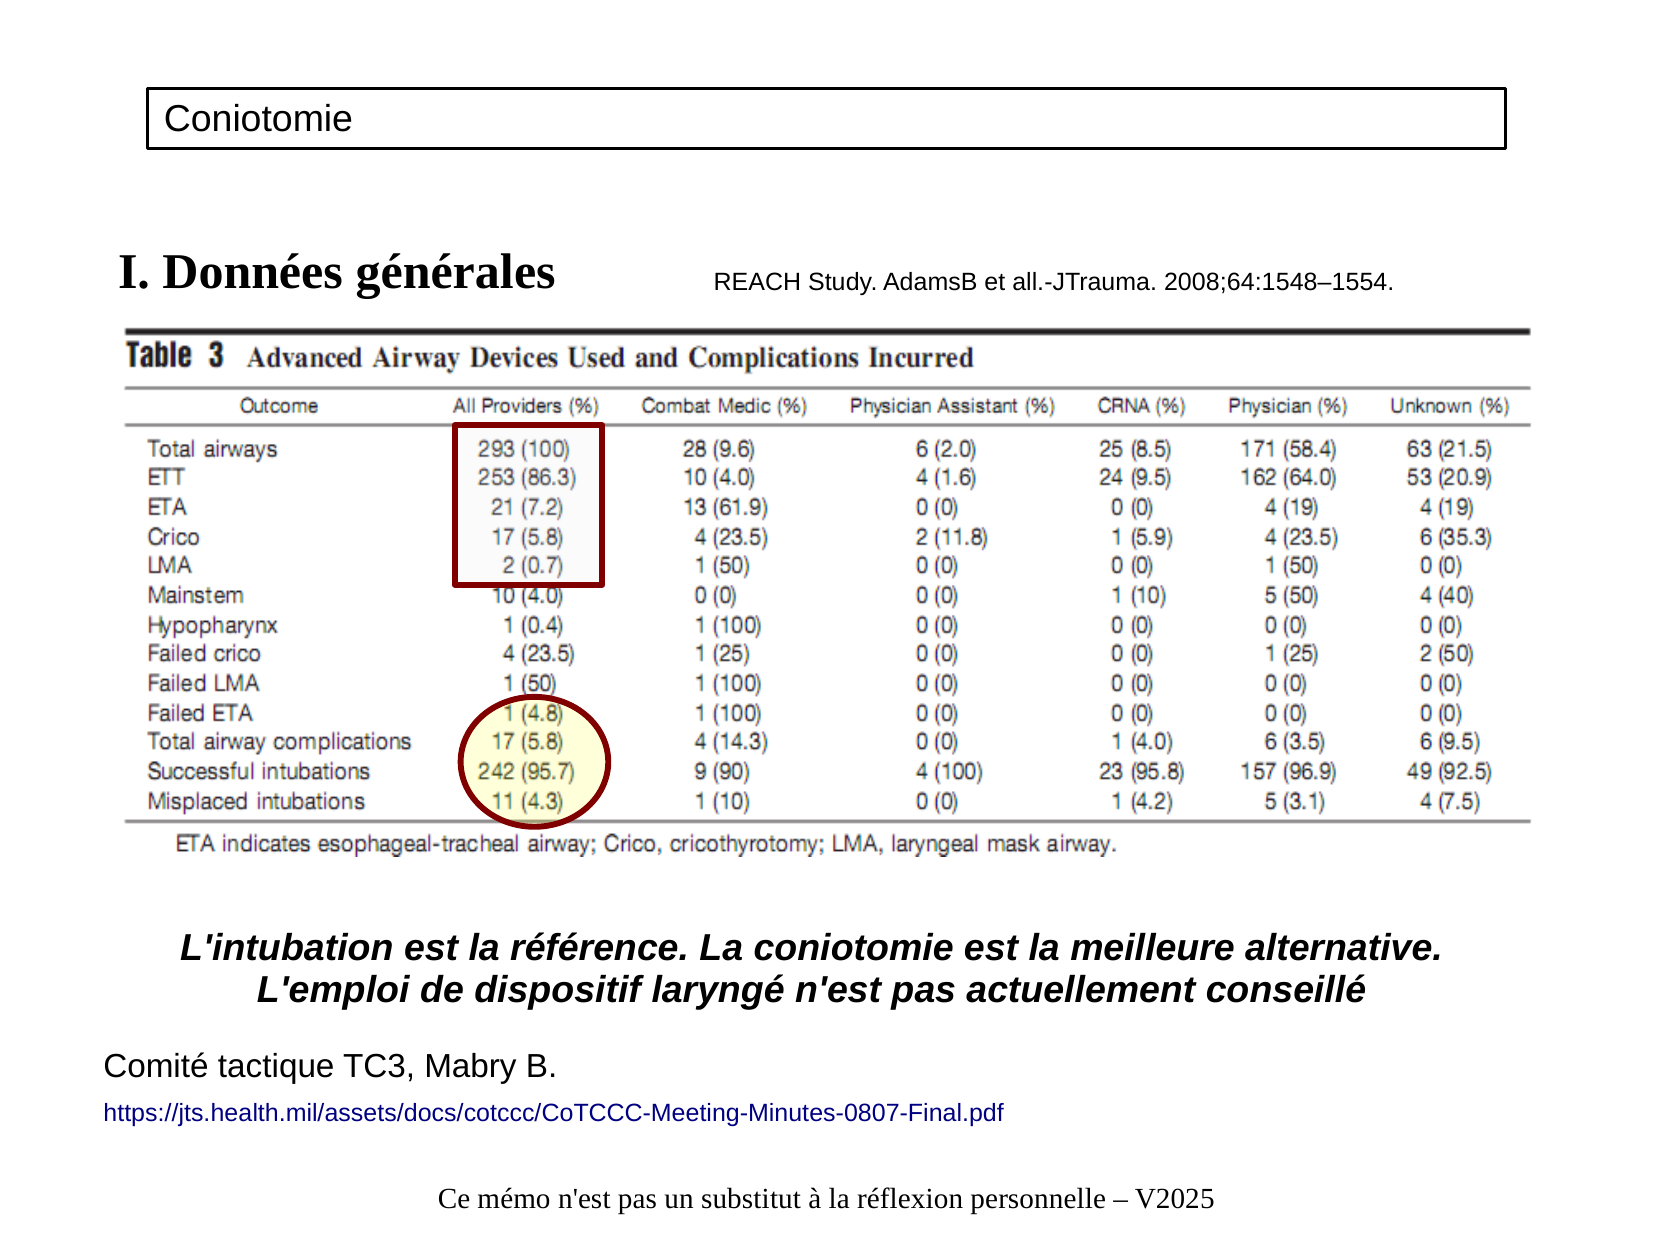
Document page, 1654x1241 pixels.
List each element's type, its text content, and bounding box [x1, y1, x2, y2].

picture [118, 325, 1536, 857]
text_box I. Données générales [103, 236, 1518, 308]
text_box [454, 425, 603, 585]
text_box Coniotomie [147, 88, 1506, 149]
text_box [460, 696, 609, 827]
text_box Ce mémo n'est pas un substitut à la réflexion personnelle – V2025 [0, 1175, 1654, 1233]
text_box L'intubation est la référence. La coniotomie est la meilleure alternative. L'emploi de dispositif laryngé n'est pas actuellement conseillé Comité tactique TC3, Mabry B. https://jts.health.mil/assets/docs/cotccc/CoTCCC-Meeting-Minutes-0807-Final.pdf [88, 919, 1536, 1174]
text_box REACH Study. AdamsB et all.-JTrauma. 2008;64:1548–1554. [531, 259, 1579, 317]
